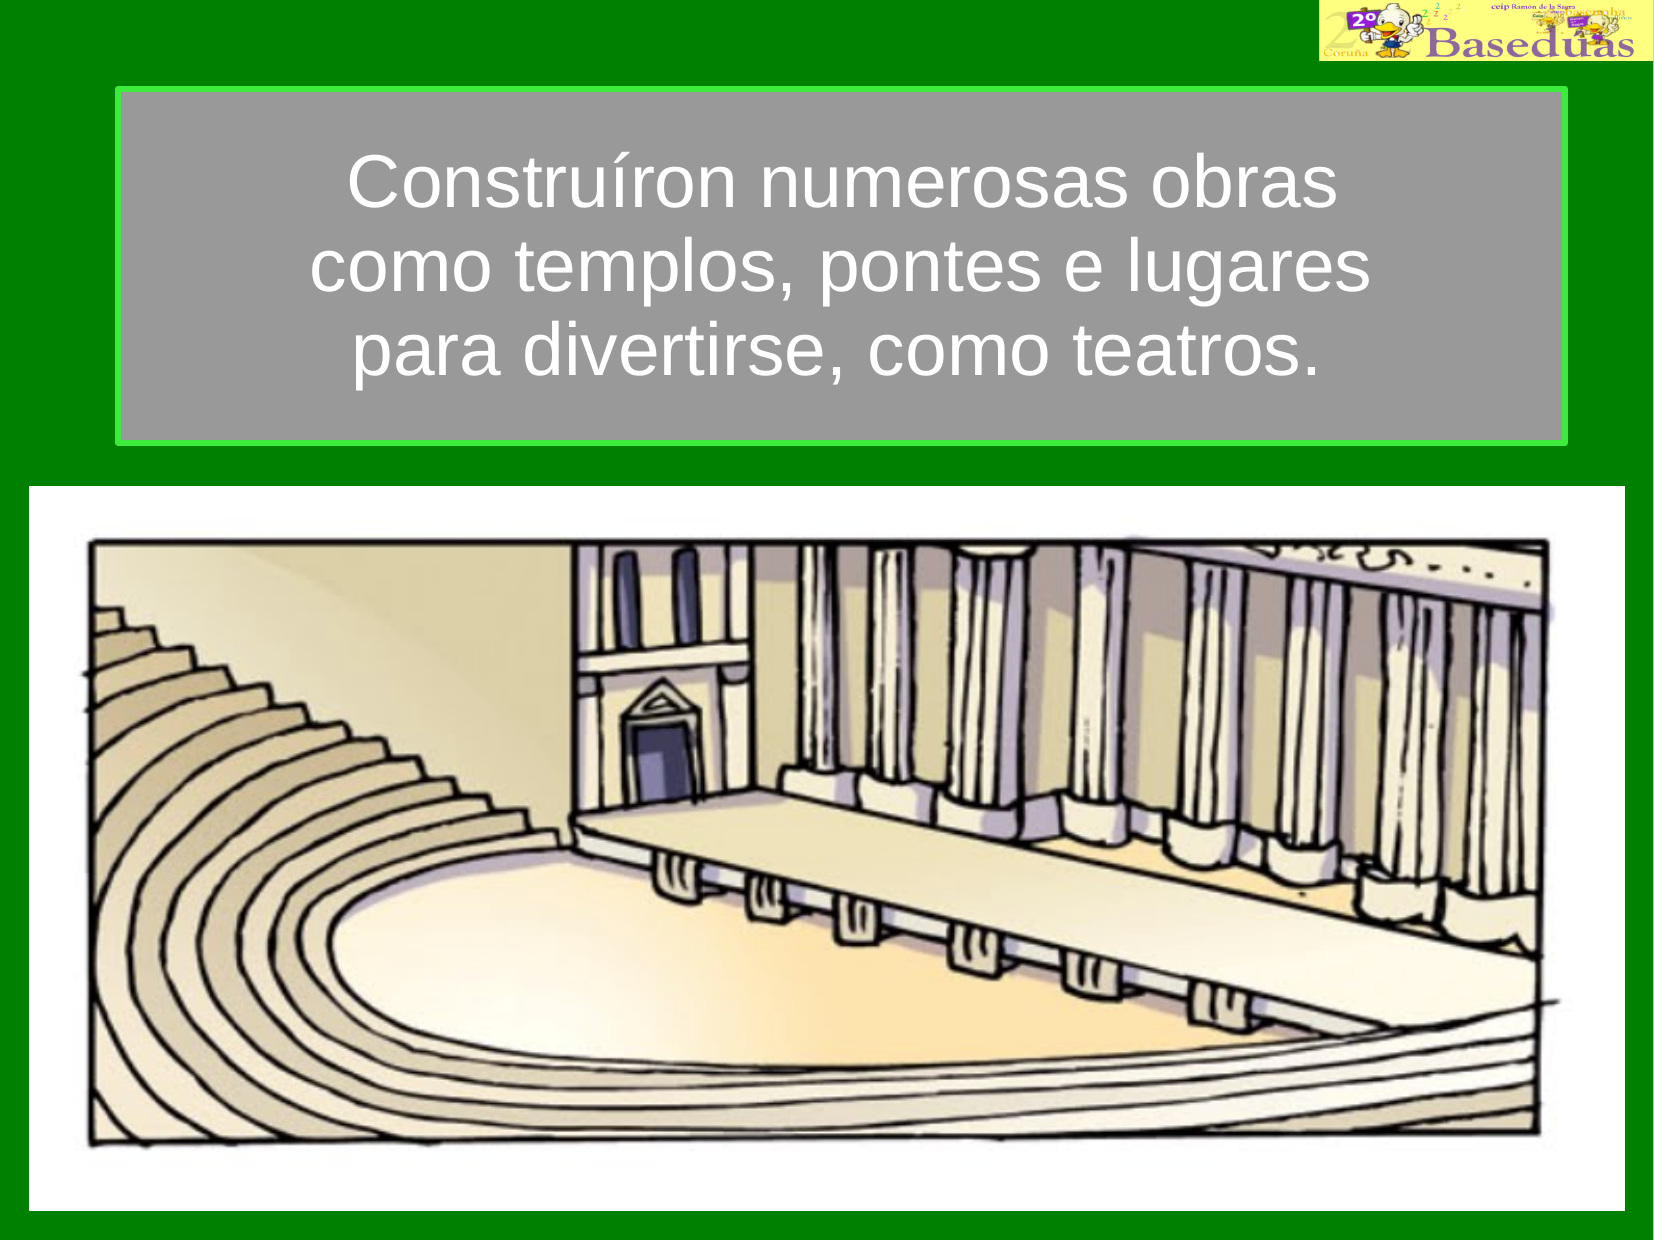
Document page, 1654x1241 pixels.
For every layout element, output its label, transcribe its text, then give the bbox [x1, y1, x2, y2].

picture [1319, 0, 1654, 61]
picture [29, 486, 1625, 1211]
text_box Construíron numerosas obras como templos, pontes e lugares para divertirse, como teatros. [118, 88, 1565, 443]
